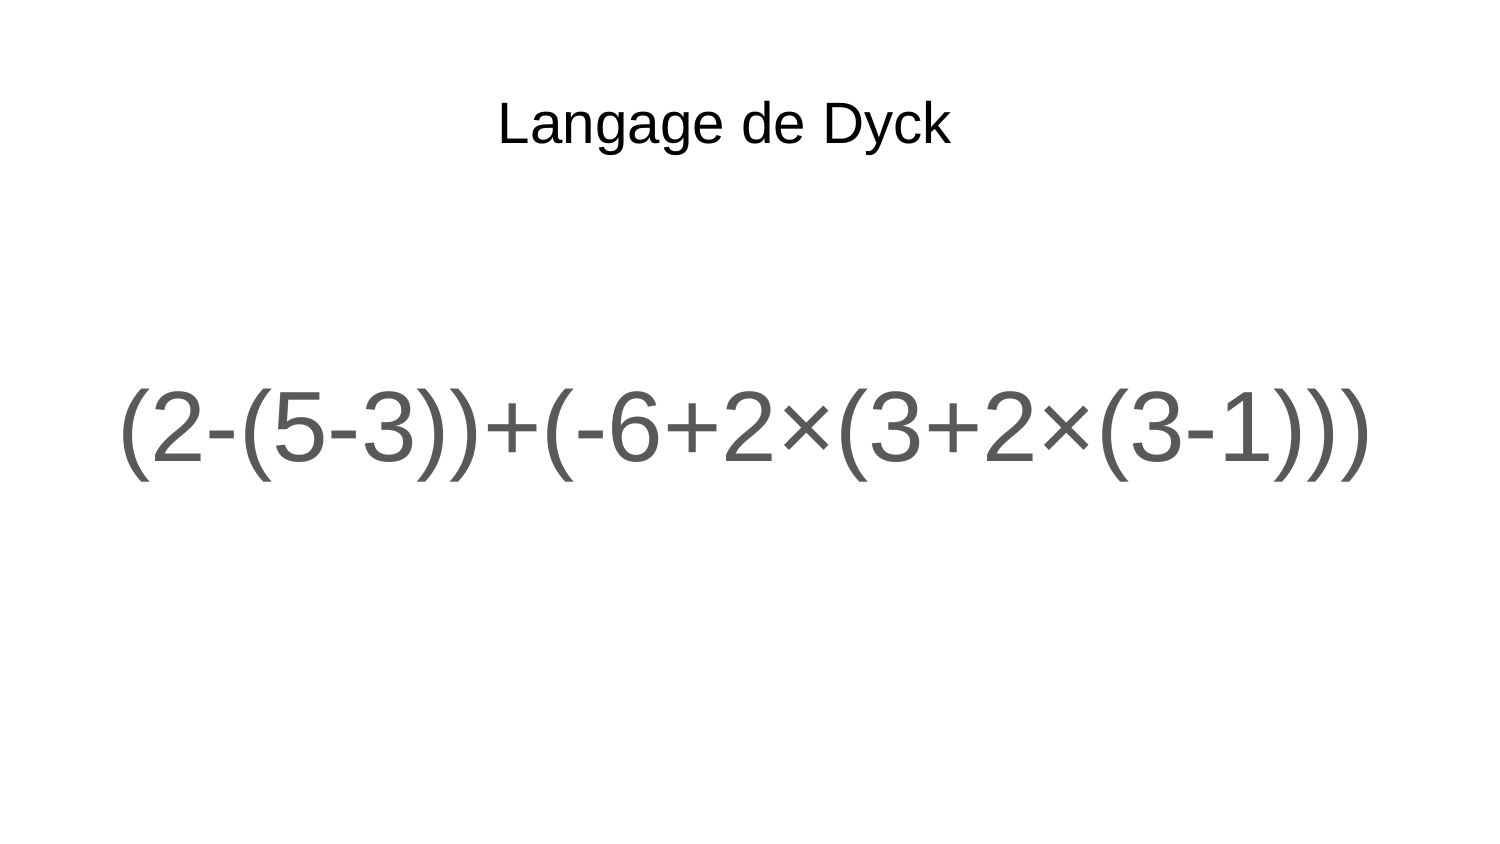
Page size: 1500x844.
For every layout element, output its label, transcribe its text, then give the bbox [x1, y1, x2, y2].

title Langage de Dyck [482, 70, 1017, 165]
list (2-(5-3))+(-6+2×(3+2×(3-1))) [102, 346, 1427, 526]
